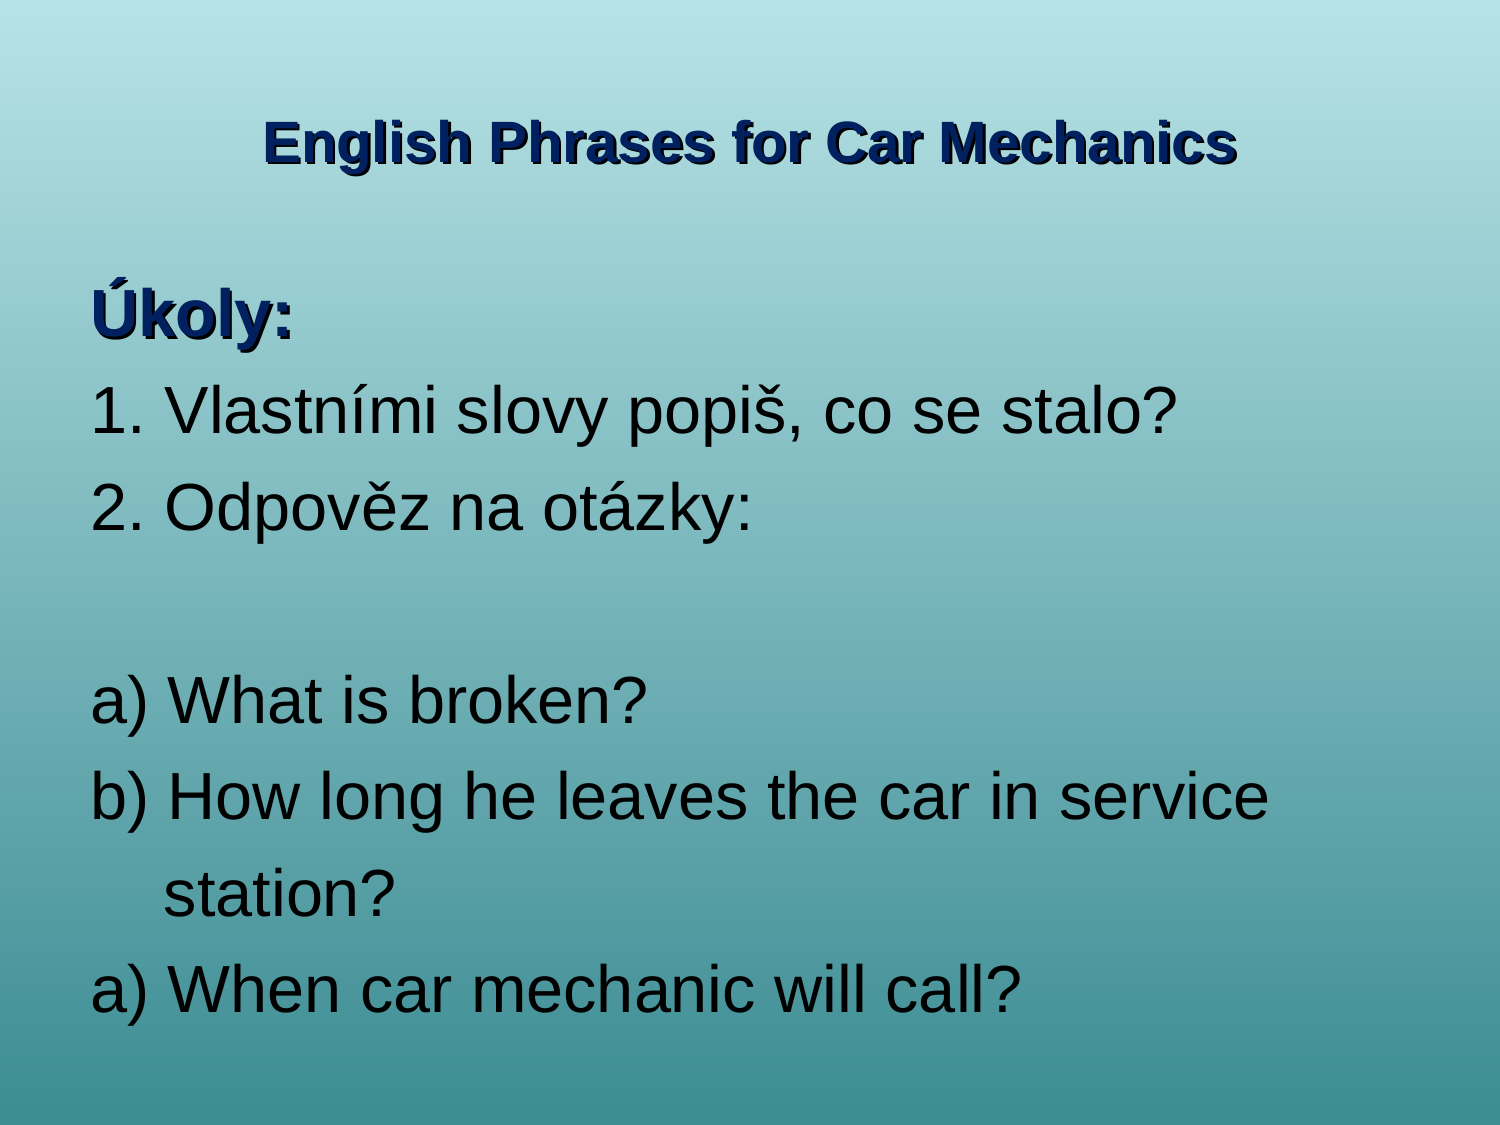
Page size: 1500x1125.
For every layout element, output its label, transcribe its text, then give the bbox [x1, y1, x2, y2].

title English Phrases for Car Mechanics [75, 45, 1426, 233]
list Úkoly: Vlastními slovy popiš, co se stalo? Odpověz na otázky: What is broken? How long he leaves the car in service station? When car mechanic will call? [75, 262, 1426, 1125]
